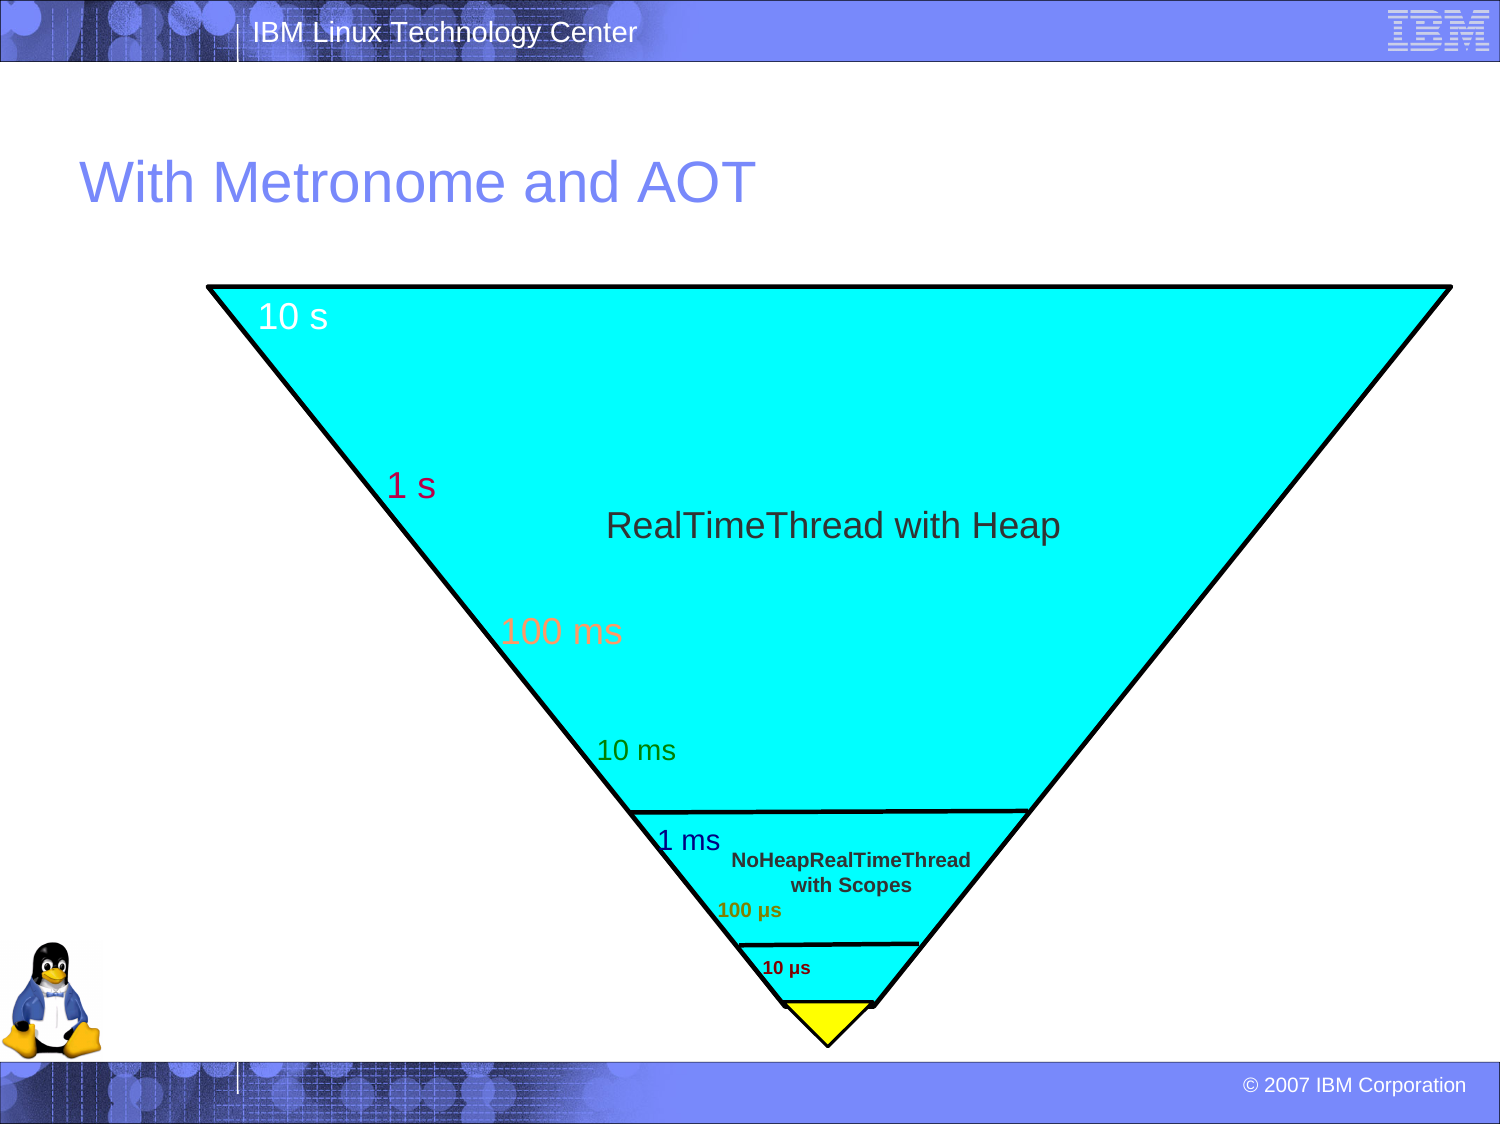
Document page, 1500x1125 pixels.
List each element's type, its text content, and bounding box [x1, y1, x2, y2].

text_box RealTimeThread with Heap [605, 501, 1062, 544]
title With Metronome and AOT [79, 142, 1379, 225]
text_box 10 s [243, 285, 393, 340]
picture [1, 1, 1499, 61]
text_box [207, 286, 243, 331]
text_box 1 s [371, 453, 505, 508]
text_box [631, 815, 642, 829]
text_box 100 μs [702, 889, 844, 926]
text_box 10 μs [747, 948, 857, 983]
picture [0, 940, 103, 1061]
text_box [720, 896, 963, 1047]
picture [1, 1063, 1499, 1123]
text_box 100 ms [485, 600, 697, 655]
text_box NoHeapRealTimeThread with Scopes [731, 847, 967, 896]
text_box 10 ms [581, 723, 740, 769]
text_box 1 ms [642, 815, 815, 859]
text_box [250, 286, 1451, 813]
text_box [666, 859, 731, 903]
text_box [815, 814, 1029, 891]
